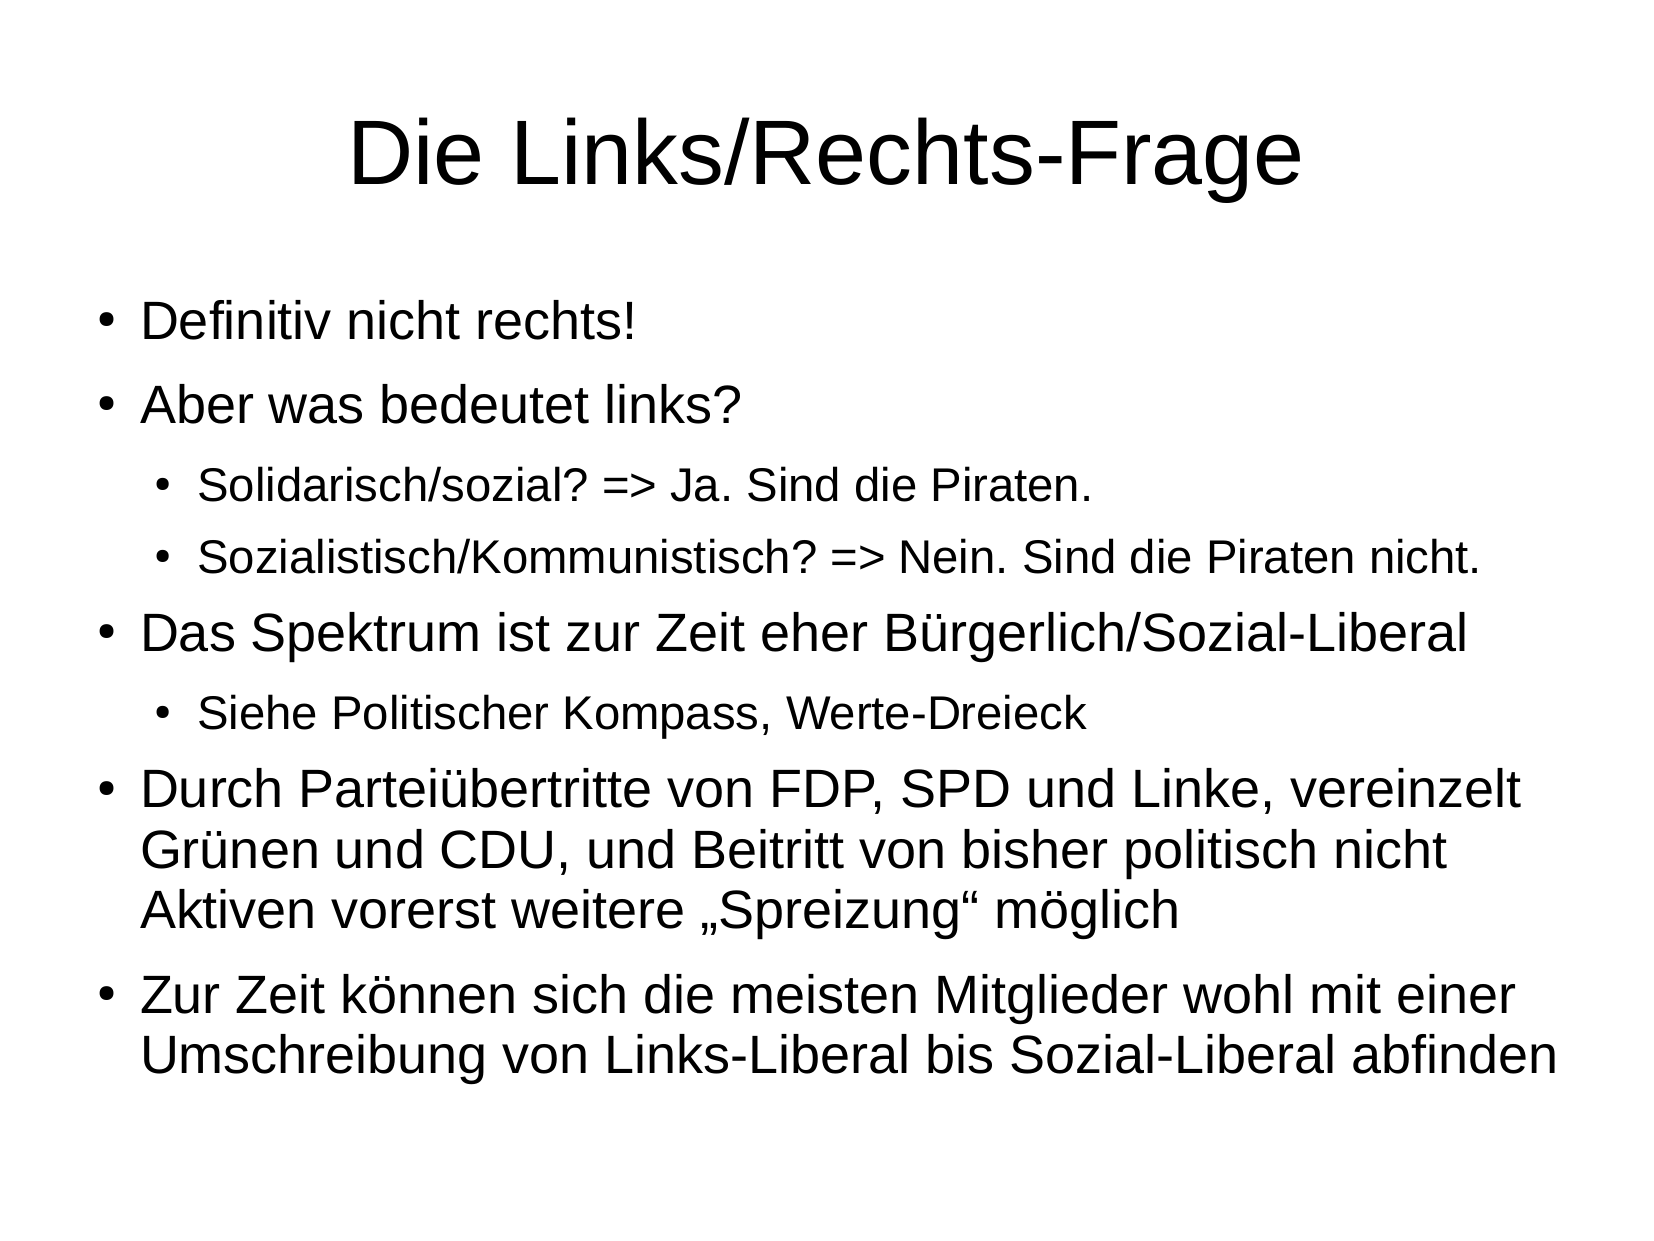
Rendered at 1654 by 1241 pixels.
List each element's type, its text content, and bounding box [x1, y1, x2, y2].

title Die Links/Rechts-Frage [82, 49, 1571, 257]
list Definitiv nicht rechts! Aber was bedeutet links? Solidarisch/sozial? => Ja. Sind die Piraten. Sozialistisch/Kommunistisch? => Nein. Sind die Piraten nicht. Das Spektrum ist zur Zeit eher Bürgerlich/Sozial-Liberal Siehe Politischer Kompass, Werte-Dreieck Durch Parteiübertritte von FDP, SPD und Linke, vereinzelt Grünen und CDU, und Beitritt von bisher politisch nicht Aktiven vorerst weitere „Spreizung“ möglich Zur Zeit können sich die meisten Mitglieder wohl mit einer Umschreibung von Links-Liberal bis Sozial-Liberal abfinden [82, 290, 1571, 1109]
